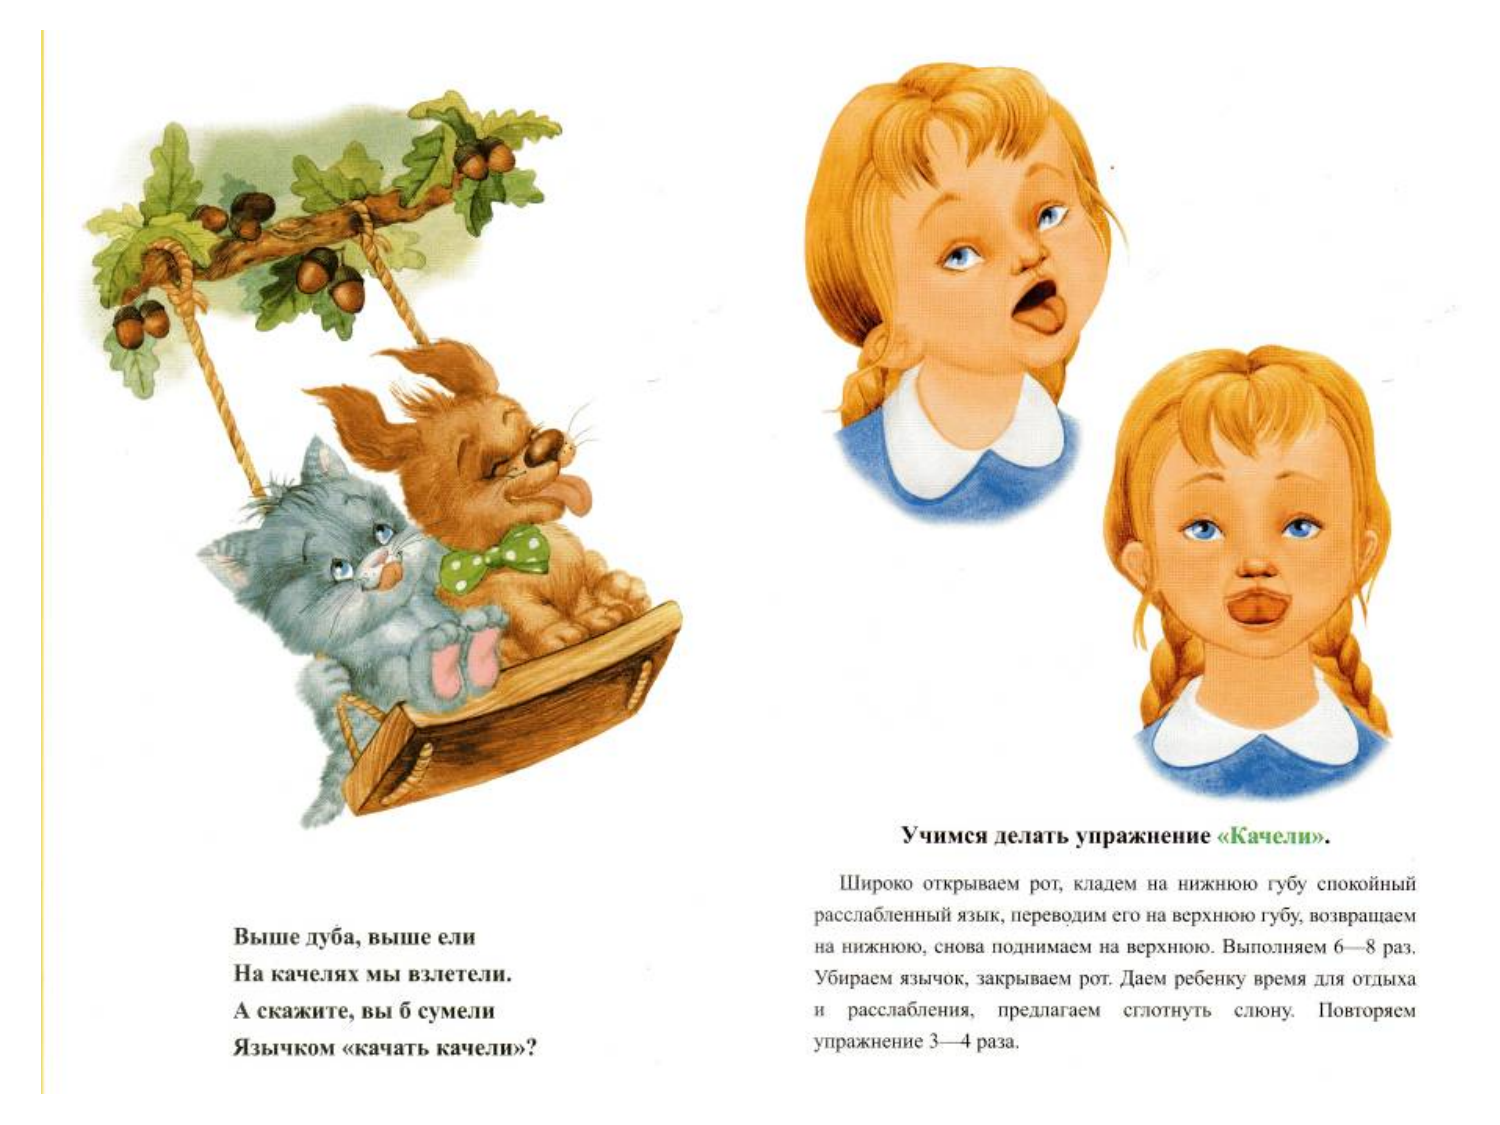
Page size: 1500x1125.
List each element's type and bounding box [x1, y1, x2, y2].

picture [768, 30, 1462, 1094]
picture [41, 30, 727, 1094]
